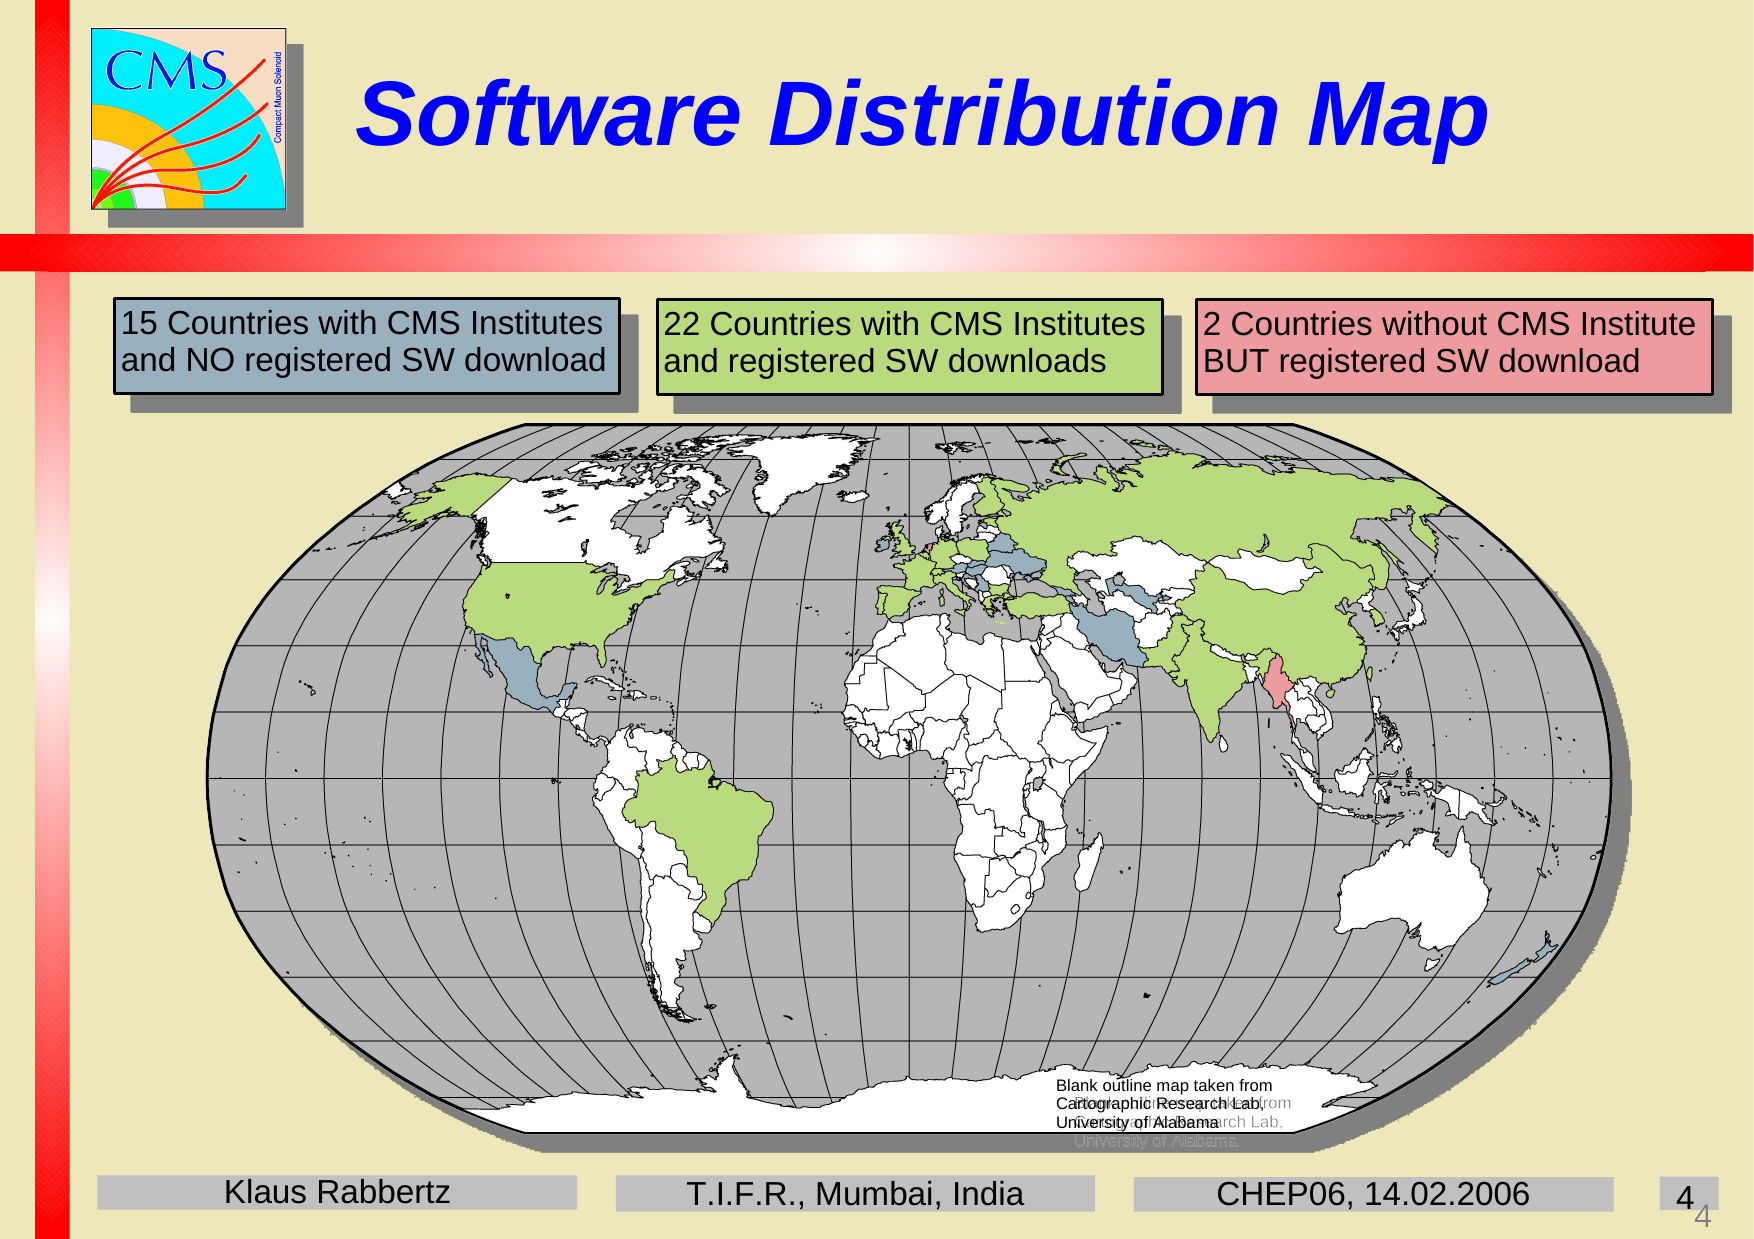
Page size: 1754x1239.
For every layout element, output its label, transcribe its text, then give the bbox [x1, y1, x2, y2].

picture [90, 27, 282, 210]
title Software Distribution Map [282, 10, 1566, 217]
text_box Blank outline map taken from Cartographic Research Lab, University of Alabama [1044, 1063, 1286, 1144]
picture [182, 403, 1642, 1157]
text_box 22 Countries with CMS Institutes and registered SW downloads [657, 299, 1163, 395]
text_box 2 Countries without CMS Institute BUT registered SW download [1196, 299, 1713, 395]
text_box 15 Countries with CMS Institutes and NO registered SW download [114, 298, 620, 394]
